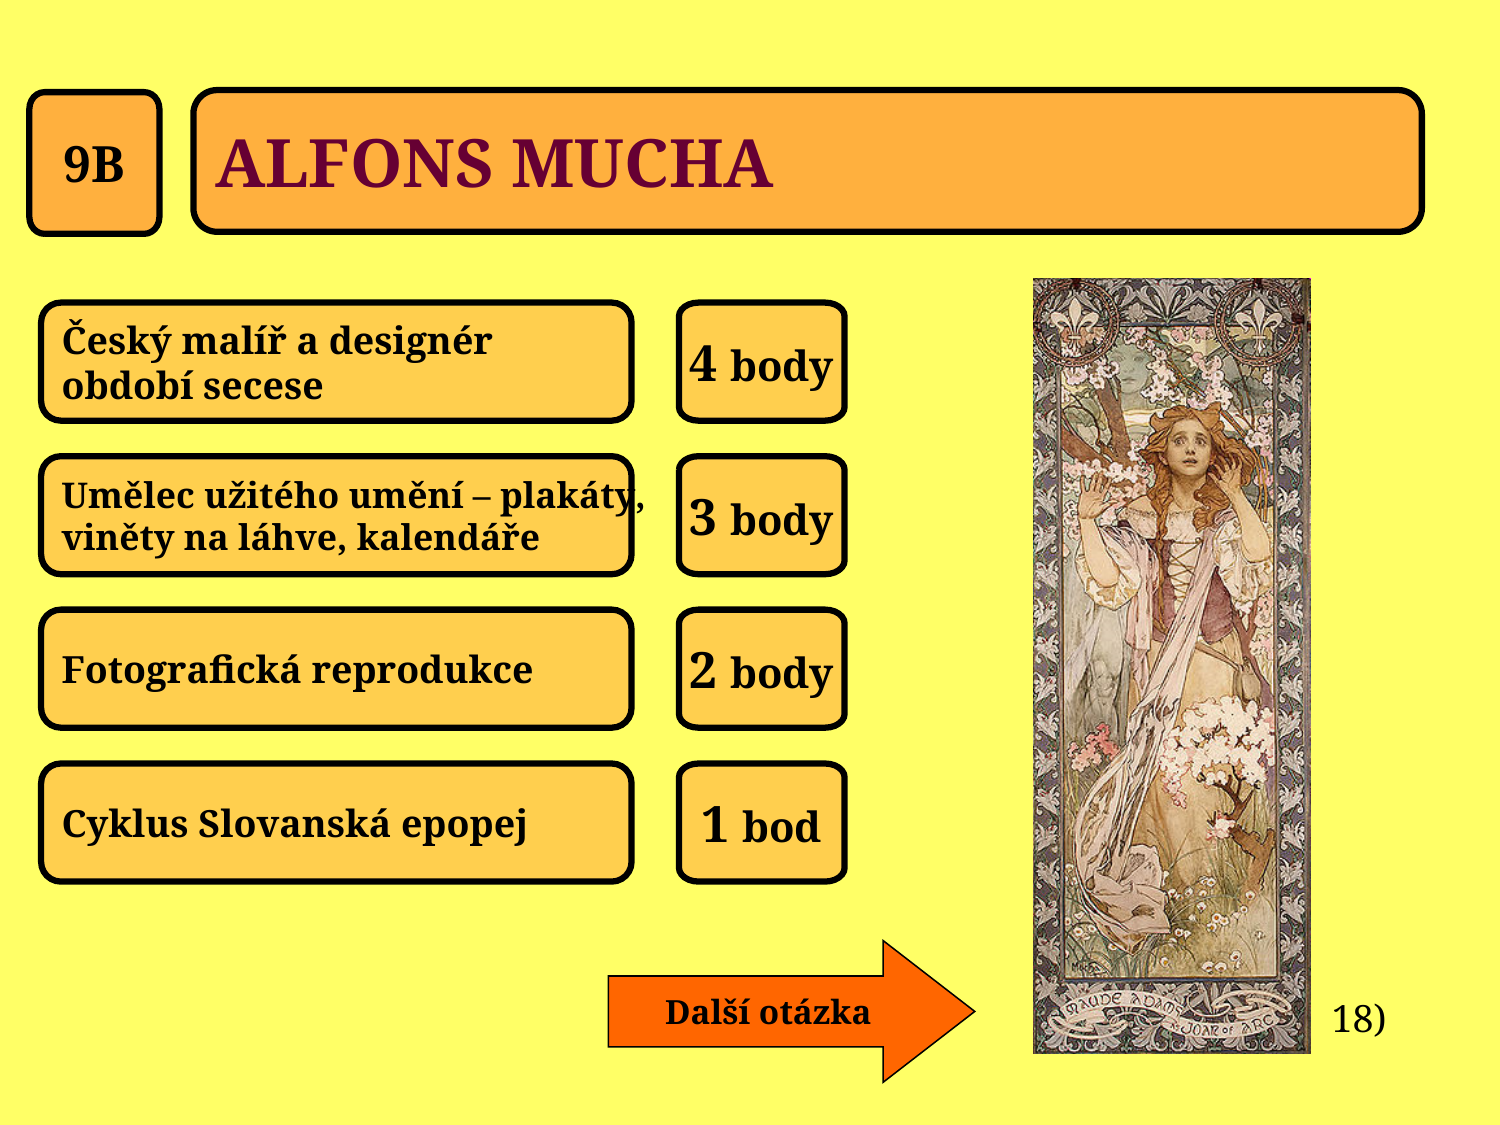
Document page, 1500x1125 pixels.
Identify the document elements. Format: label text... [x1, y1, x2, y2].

text_box 2 body [678, 609, 845, 728]
text_box Fotografická reprodukce [41, 609, 632, 728]
text_box 3 body [678, 456, 845, 575]
text_box 4 body [27, 89, 162, 236]
text_box Další otázka [608, 940, 975, 1083]
text_box 4 body [38, 761, 634, 884]
text_box Cyklus Slovanská epopej [41, 763, 632, 882]
text_box 4 body [191, 87, 1425, 234]
text_box 4 body [38, 607, 634, 730]
text_box Umělec užitého umění – plakáty, viněty na láhve, kalendáře [41, 456, 632, 575]
text_box 9B [29, 92, 160, 234]
text_box 4 body [678, 302, 845, 421]
text_box 18) [1316, 987, 1441, 1049]
text_box 1 bod [678, 763, 845, 882]
text_box ALFONS MUCHA [193, 90, 1422, 232]
text_box Český malíř a designér období secese [41, 302, 632, 421]
text_box 4 body [38, 454, 634, 577]
picture [1033, 278, 1311, 1054]
text_box 4 body [38, 300, 634, 423]
